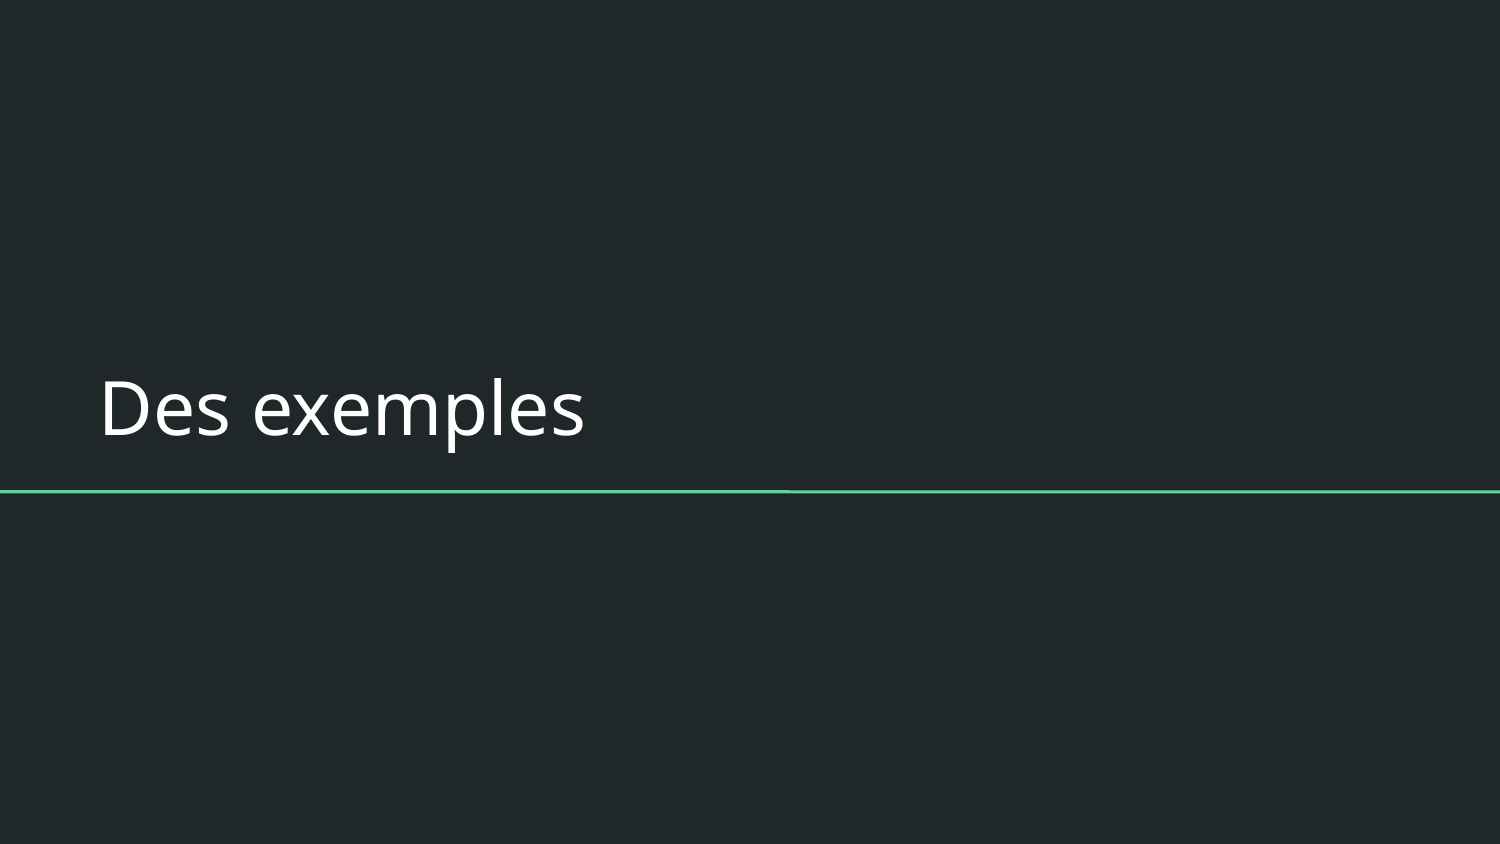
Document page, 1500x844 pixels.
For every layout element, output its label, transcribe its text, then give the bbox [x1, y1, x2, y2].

title Des exemples [83, 337, 1417, 466]
